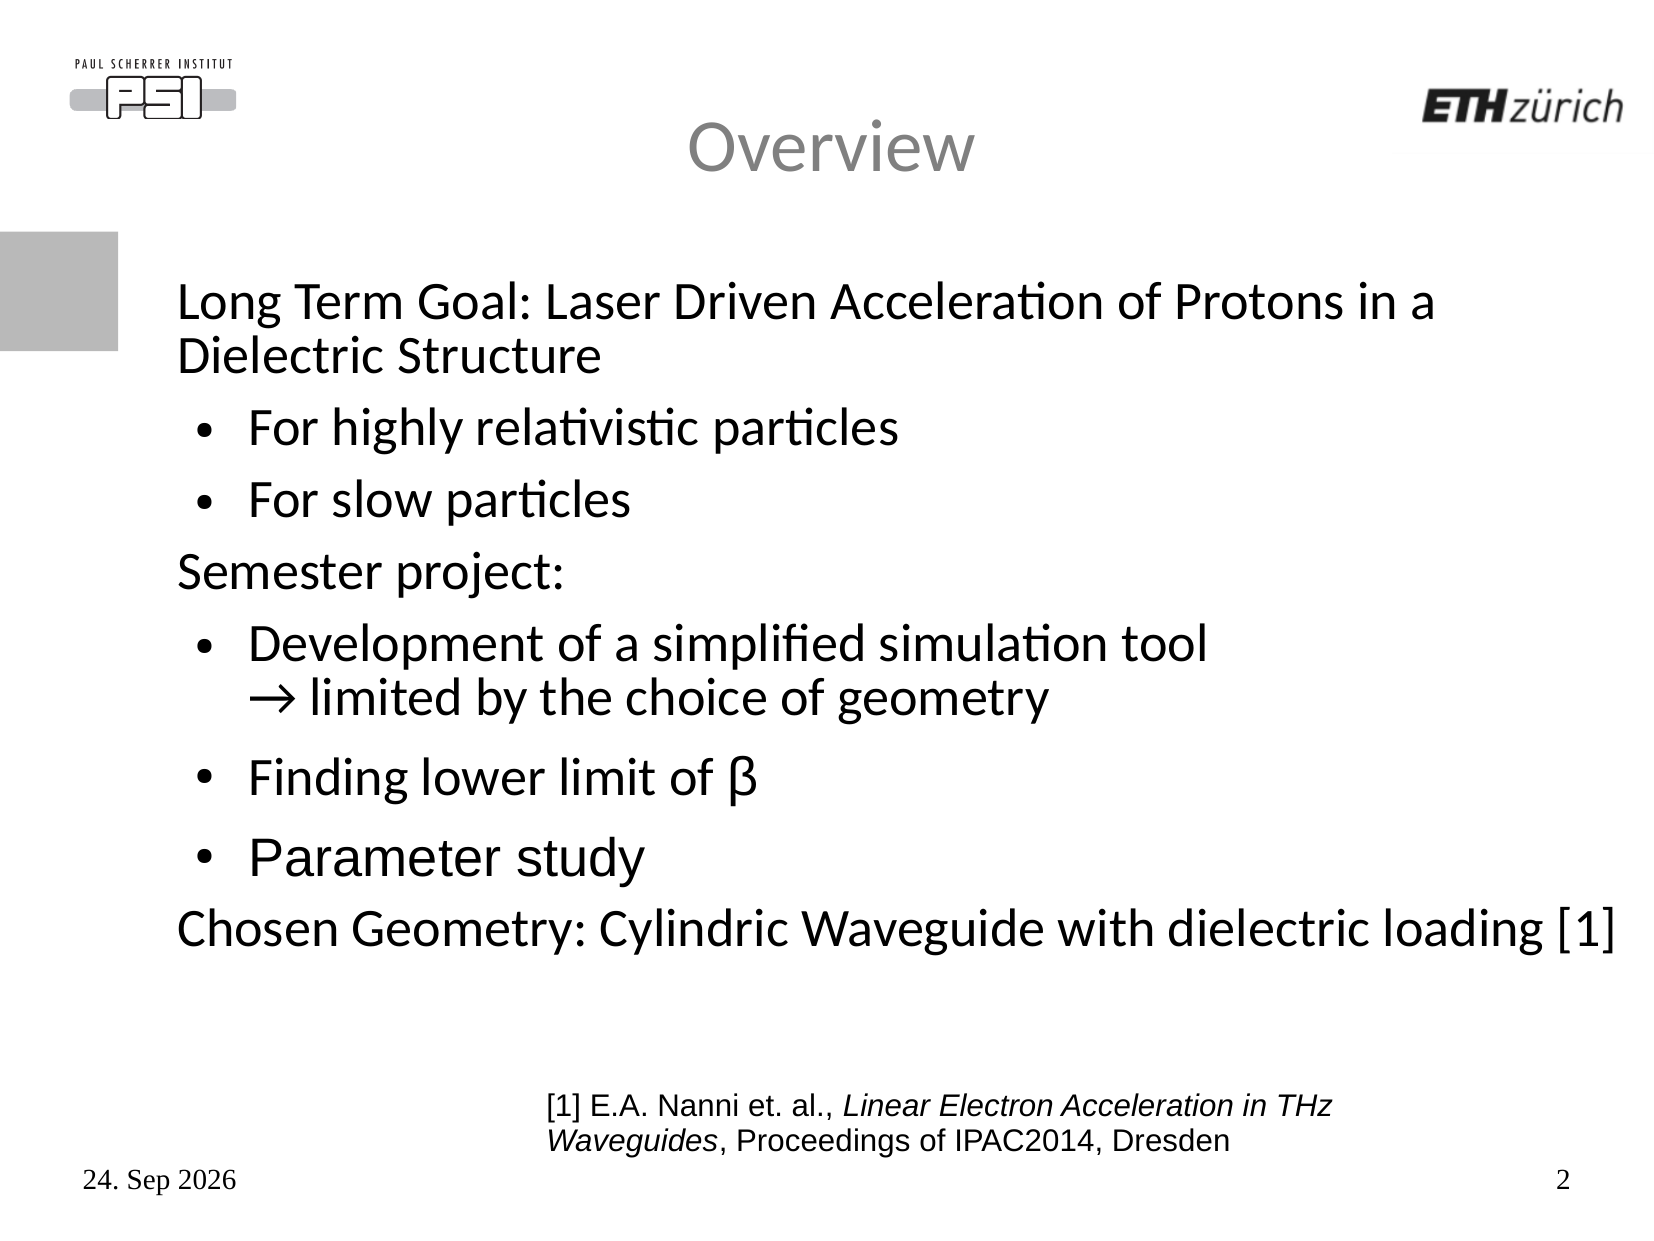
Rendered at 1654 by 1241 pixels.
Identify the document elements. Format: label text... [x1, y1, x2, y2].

list Long Term Goal: Laser Driven Acceleration of Protons in a Dielectric Structure For highly relativistic particles For slow particles Semester project: Development of a simplified simulation tool → limited by the choice of geometry Finding lower limit of β Parameter study Chosen Geometry: Cylindric Waveguide with dielectric loading [1] [177, 278, 1630, 1126]
title Overview [265, 49, 1406, 257]
text_box [1] E.A. Nanni et. al., Linear Electron Acceleration in THz Waveguides, Proceedings of IPAC2014, Dresden [531, 1080, 1524, 1165]
picture [1406, 59, 1654, 154]
